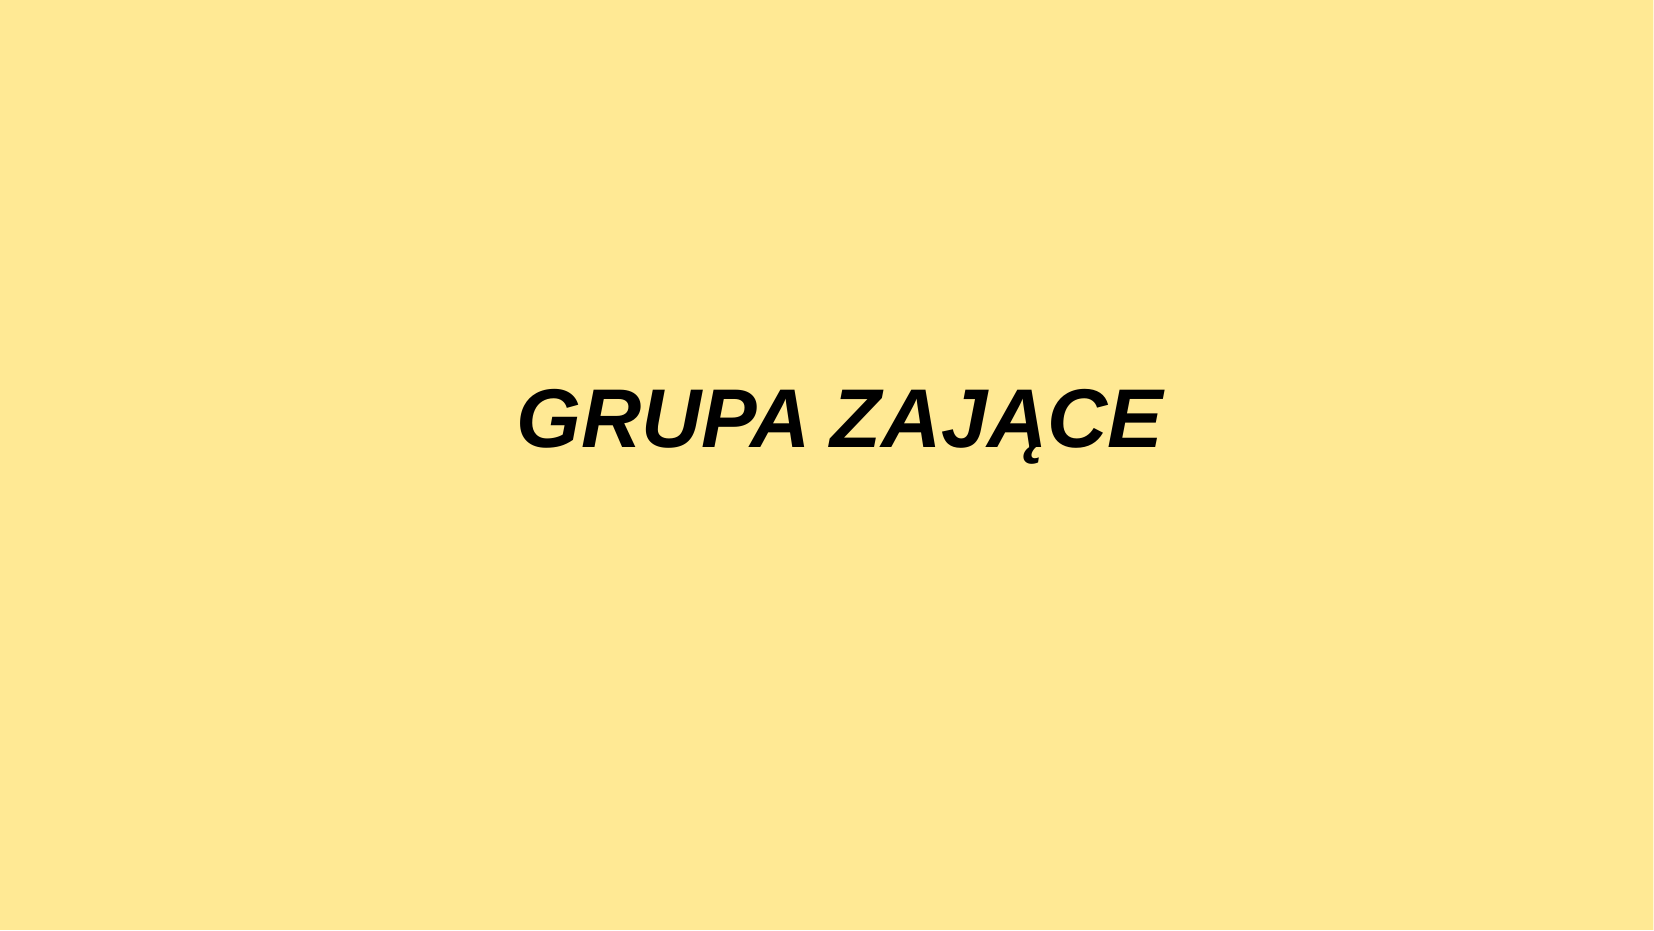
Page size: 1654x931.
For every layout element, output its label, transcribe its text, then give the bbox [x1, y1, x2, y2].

text_box GRUPA ZAJĄCE [501, 364, 1179, 473]
